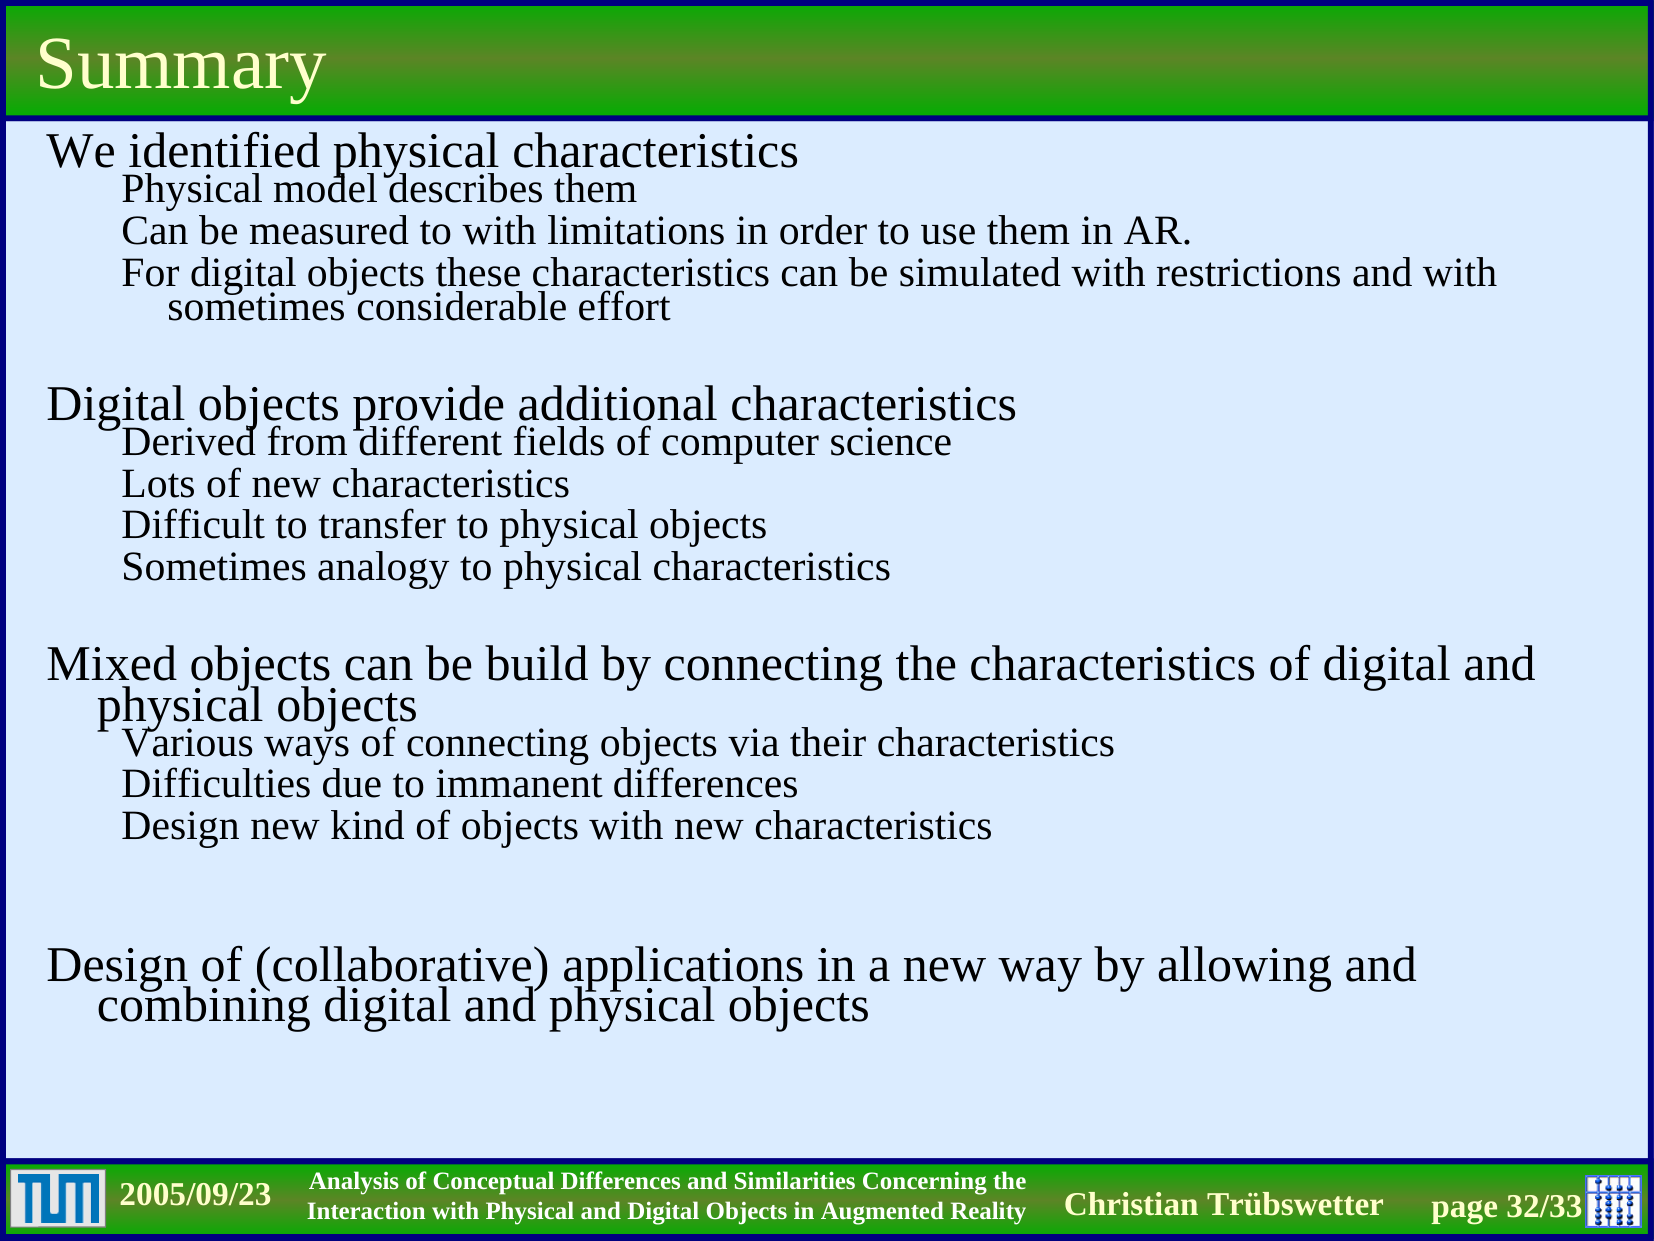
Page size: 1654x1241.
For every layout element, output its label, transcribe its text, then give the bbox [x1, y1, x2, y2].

list We identified physical characteristics Physical model describes them Can be measured to with limitations in order to use them in AR. For digital objects these characteristics can be simulated with restrictions and with sometimes considerable effort Digital objects provide additional characteristics Derived from different fields of computer science Lots of new characteristics Difficult to transfer to physical objects Sometimes analogy to physical characteristics Mixed objects can be build by connecting the characteristics of digital and physical objects Various ways of connecting objects via their characteristics Difficulties due to immanent differences Design new kind of objects with new characteristics Design of (collaborative) applications in a new way by allowing and combining digital and physical objects [29, 135, 1622, 1152]
title Summary [35, 0, 1628, 176]
picture [18, 1174, 99, 1223]
picture [1585, 1175, 1642, 1228]
